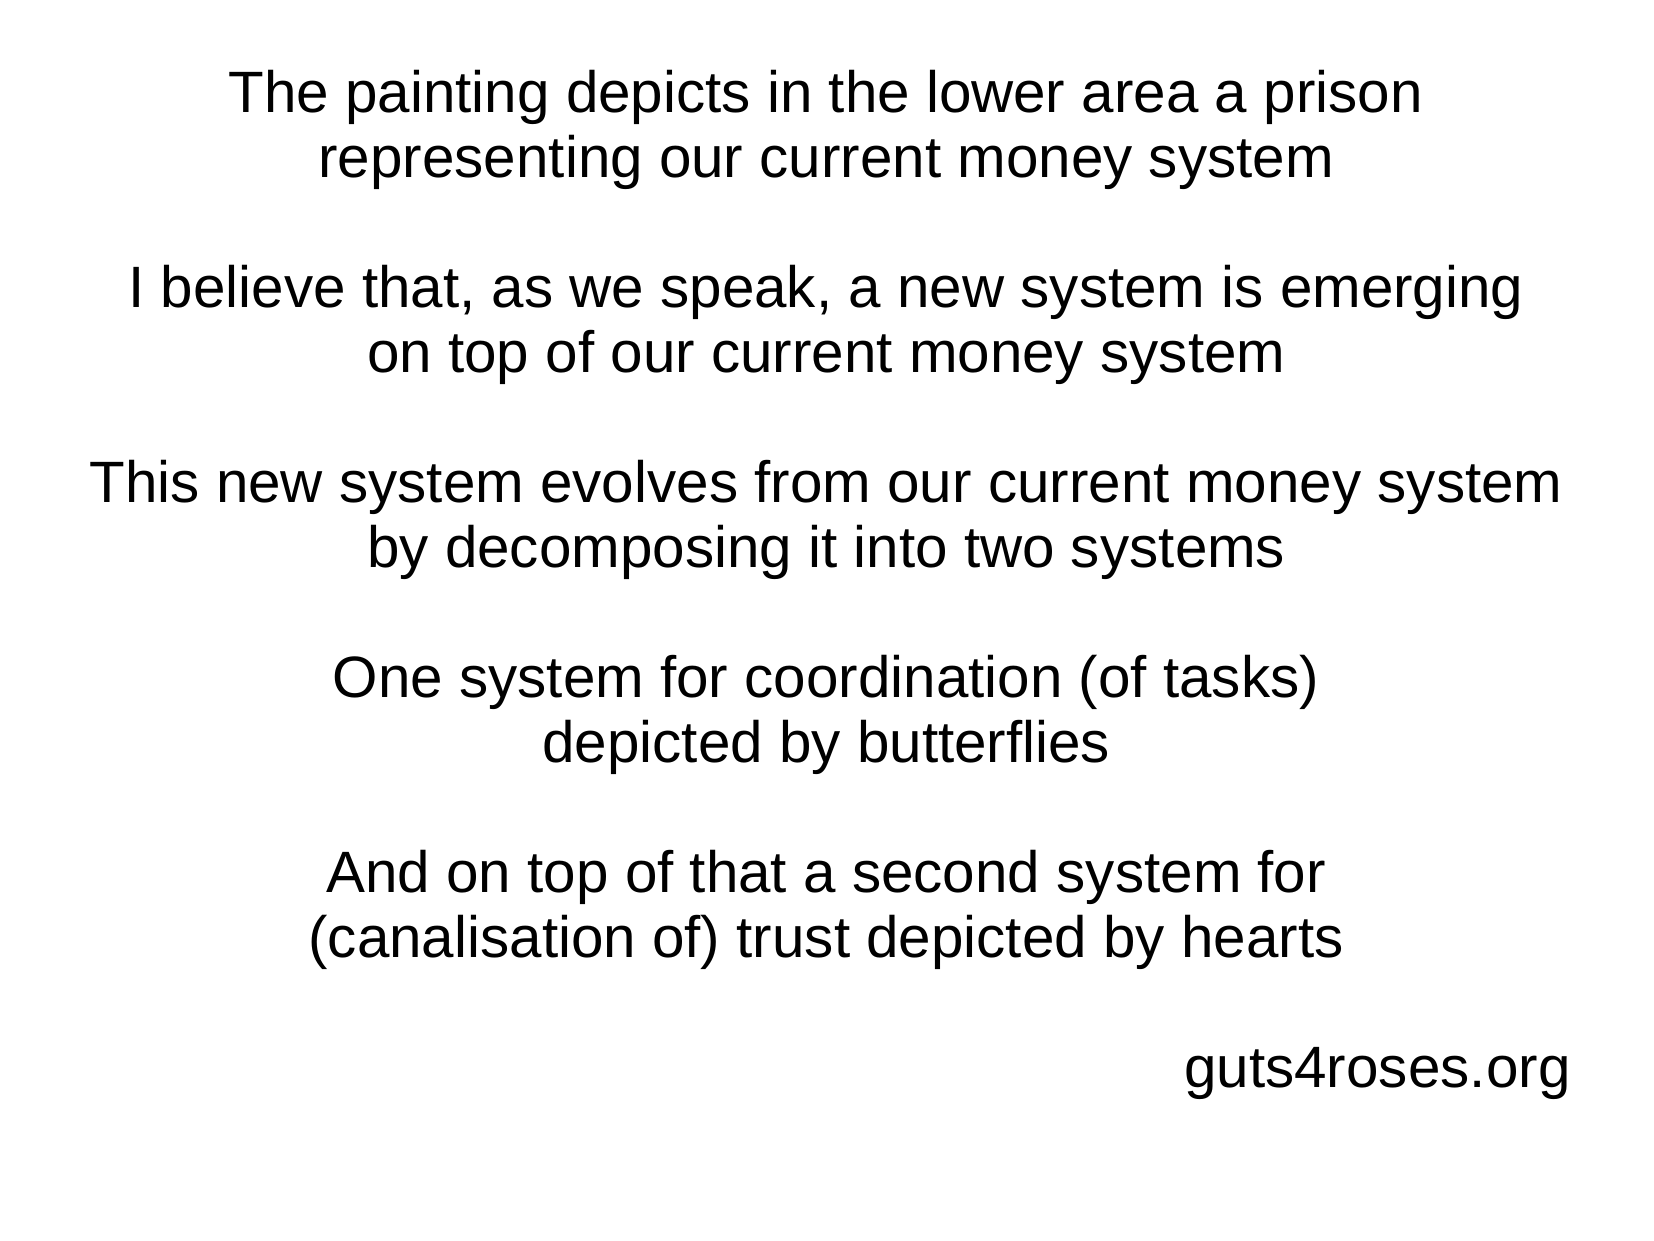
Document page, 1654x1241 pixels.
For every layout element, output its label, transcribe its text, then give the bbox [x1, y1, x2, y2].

subtitle The painting depicts in the lower area a prison representing our current money system I believe that, as we speak, a new system is emerging on top of our current money system This new system evolves from our current money system by decomposing it into two systems One system for coordination (of tasks) depicted by butterflies And on top of that a second system for (canalisation of) trust depicted by hearts guts4roses.org [82, 58, 1571, 1101]
